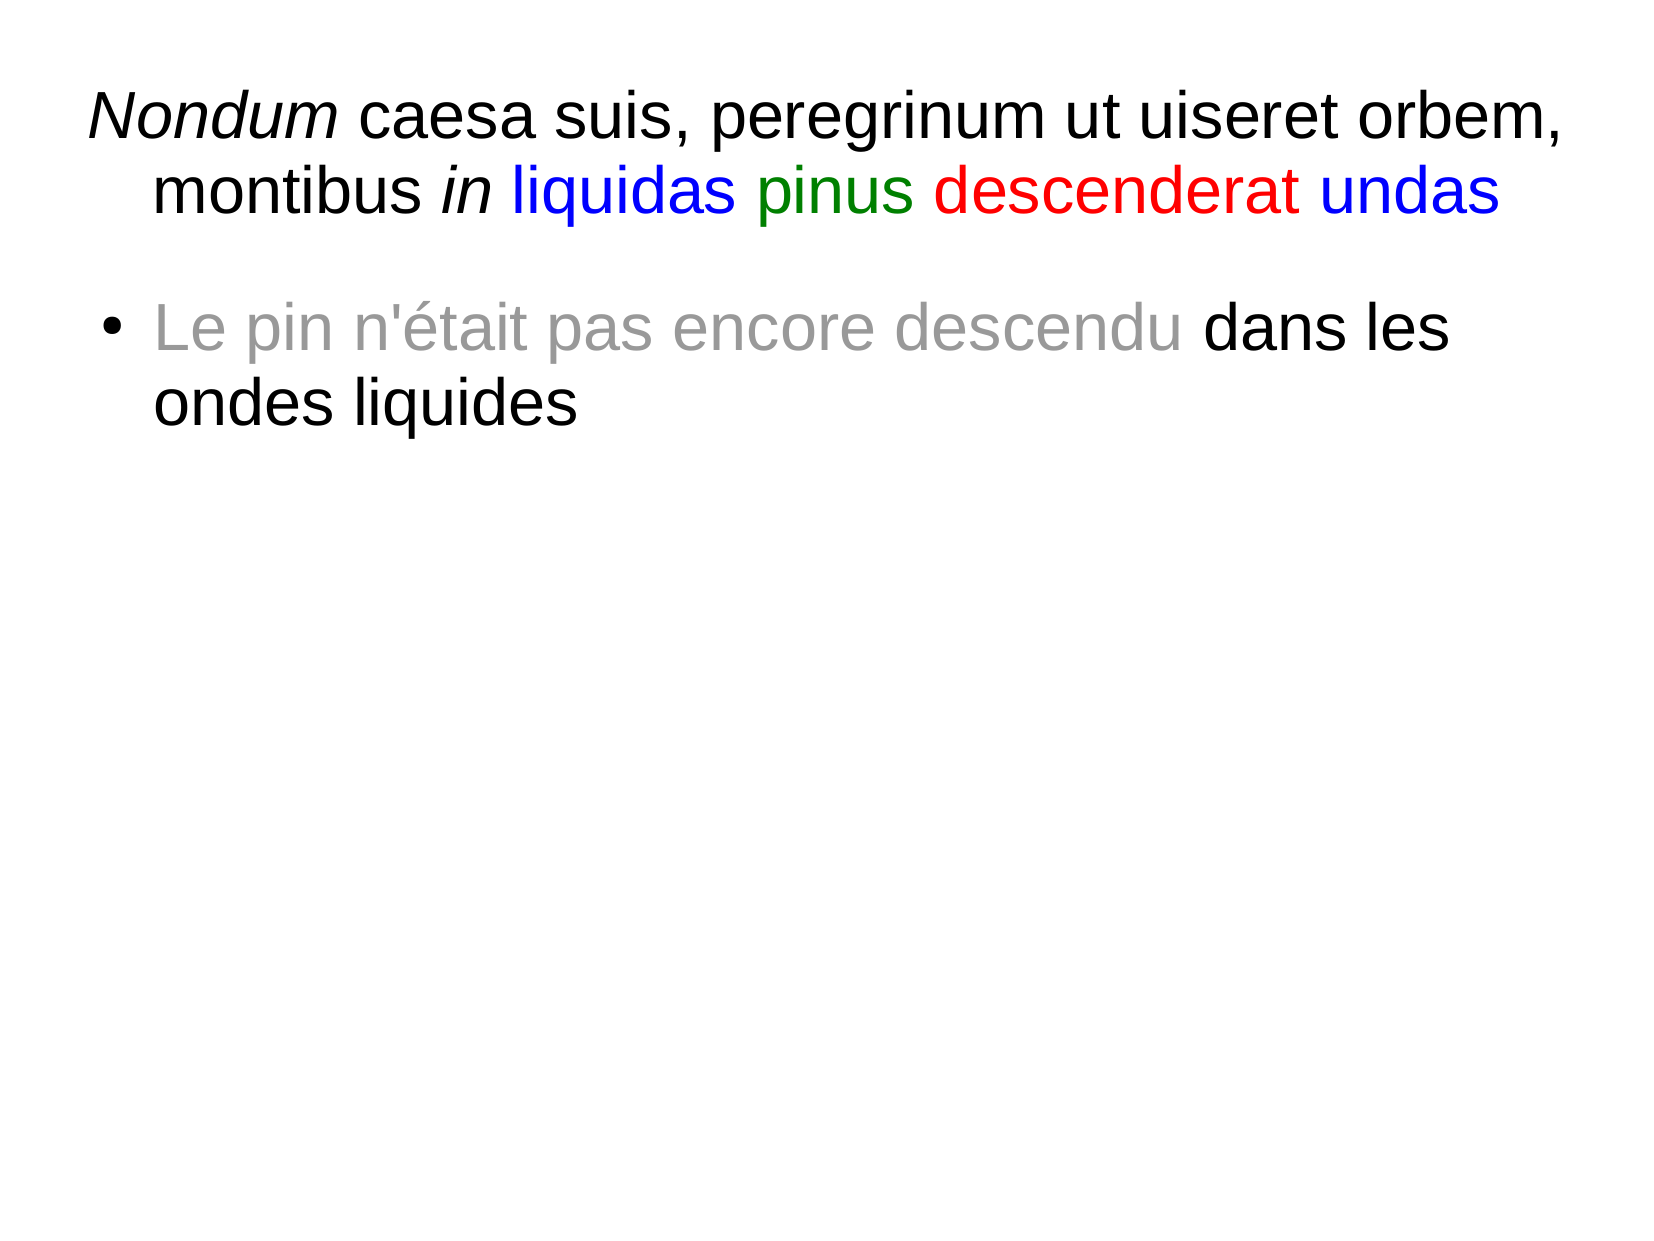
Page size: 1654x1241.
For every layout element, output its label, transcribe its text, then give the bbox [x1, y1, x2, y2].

title Nondum caesa suis, peregrinum ut uiseret orbem, montibus in liquidas pinus descenderat undas [82, 49, 1571, 257]
list Le pin n'était pas encore descendu dans les ondes liquides [82, 290, 1571, 1010]
